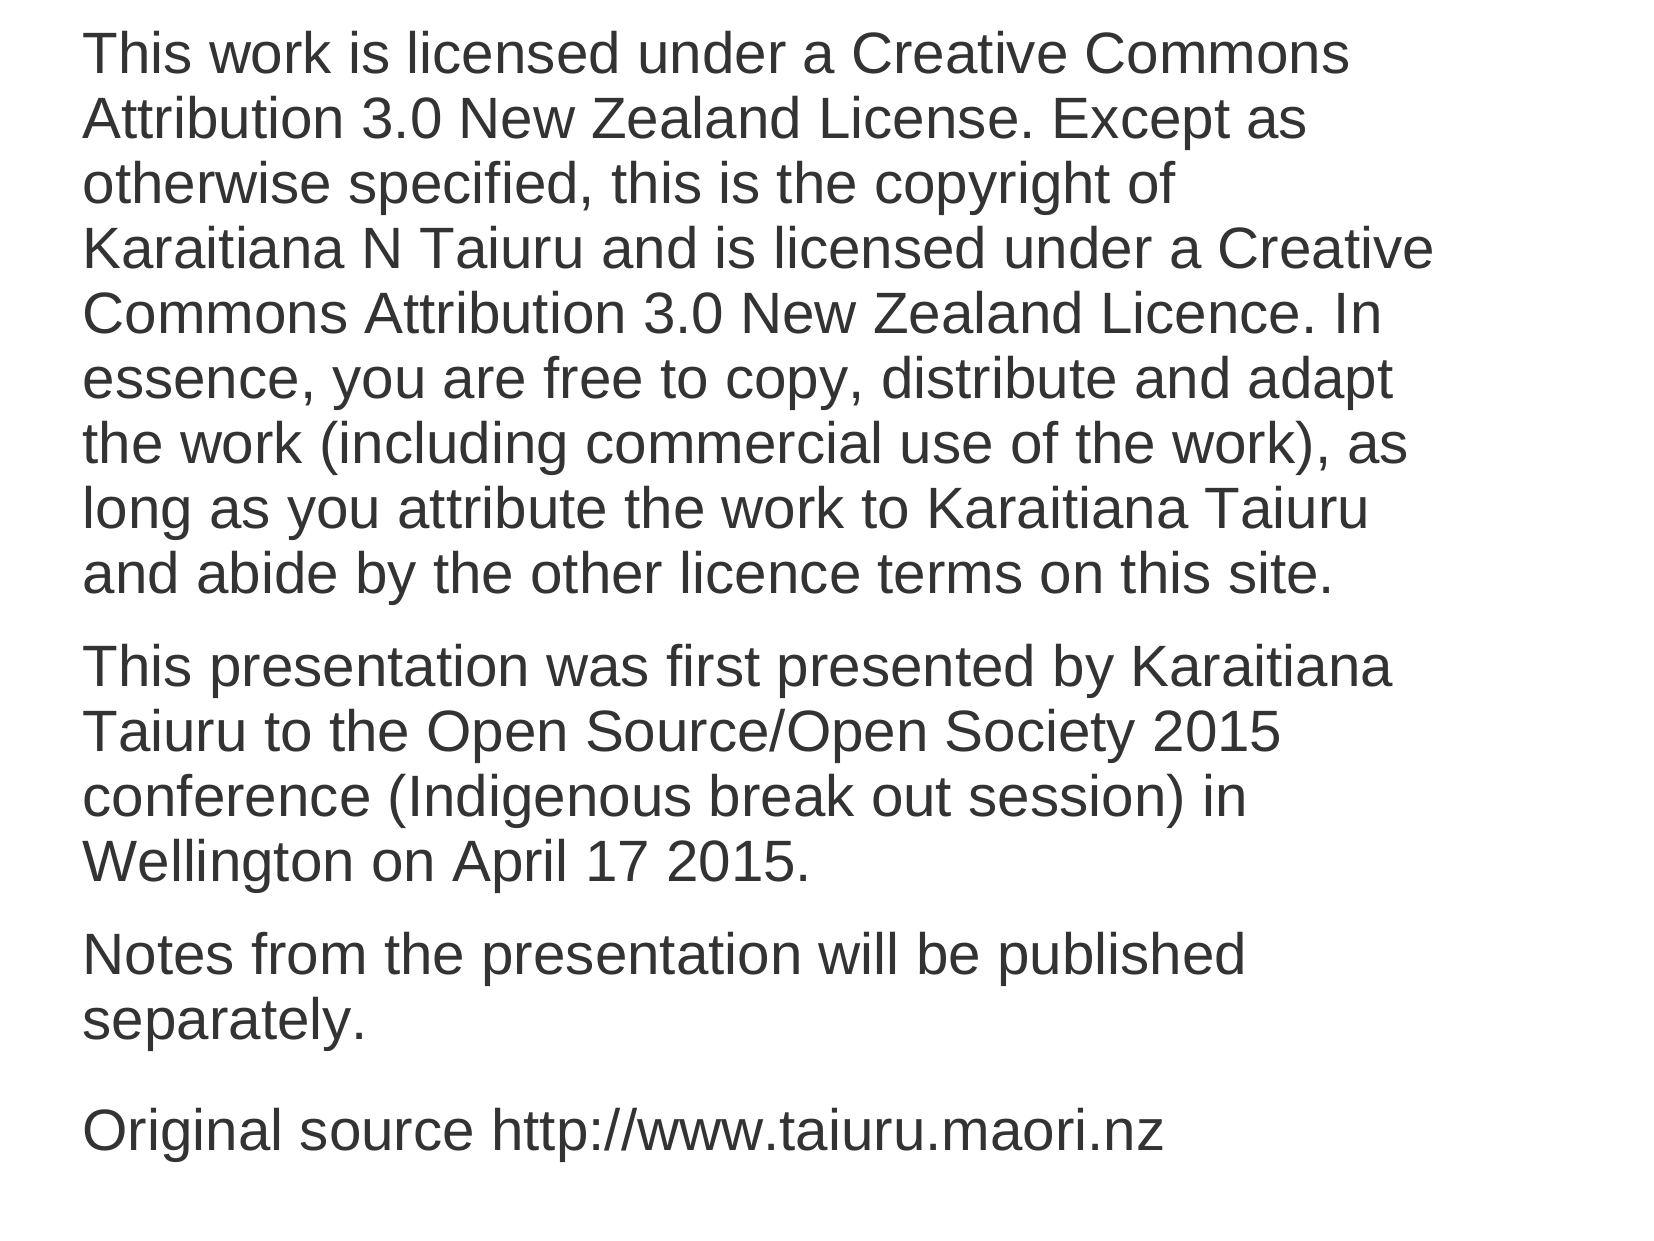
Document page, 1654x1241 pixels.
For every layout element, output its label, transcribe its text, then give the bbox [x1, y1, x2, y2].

list This work is licensed under a Creative Commons Attribution 3.0 New Zealand License. Except as otherwise specified, this is the copyright of Karaitiana N Taiuru and is licensed under a Creative Commons Attribution 3.0 New Zealand Licence. In essence, you are free to copy, distribute and adapt the work (including commercial use of the work), as long as you attribute the work to Karaitiana Taiuru and abide by the other licence terms on this site. This presentation was first presented by Karaitiana Taiuru to the Open Source/Open Society 2015 conference (Indigenous break out session) in Wellington on April 17 2015. Notes from the presentation will be published separately. Original source http://www.taiuru.maori.nz [82, 20, 1441, 1217]
